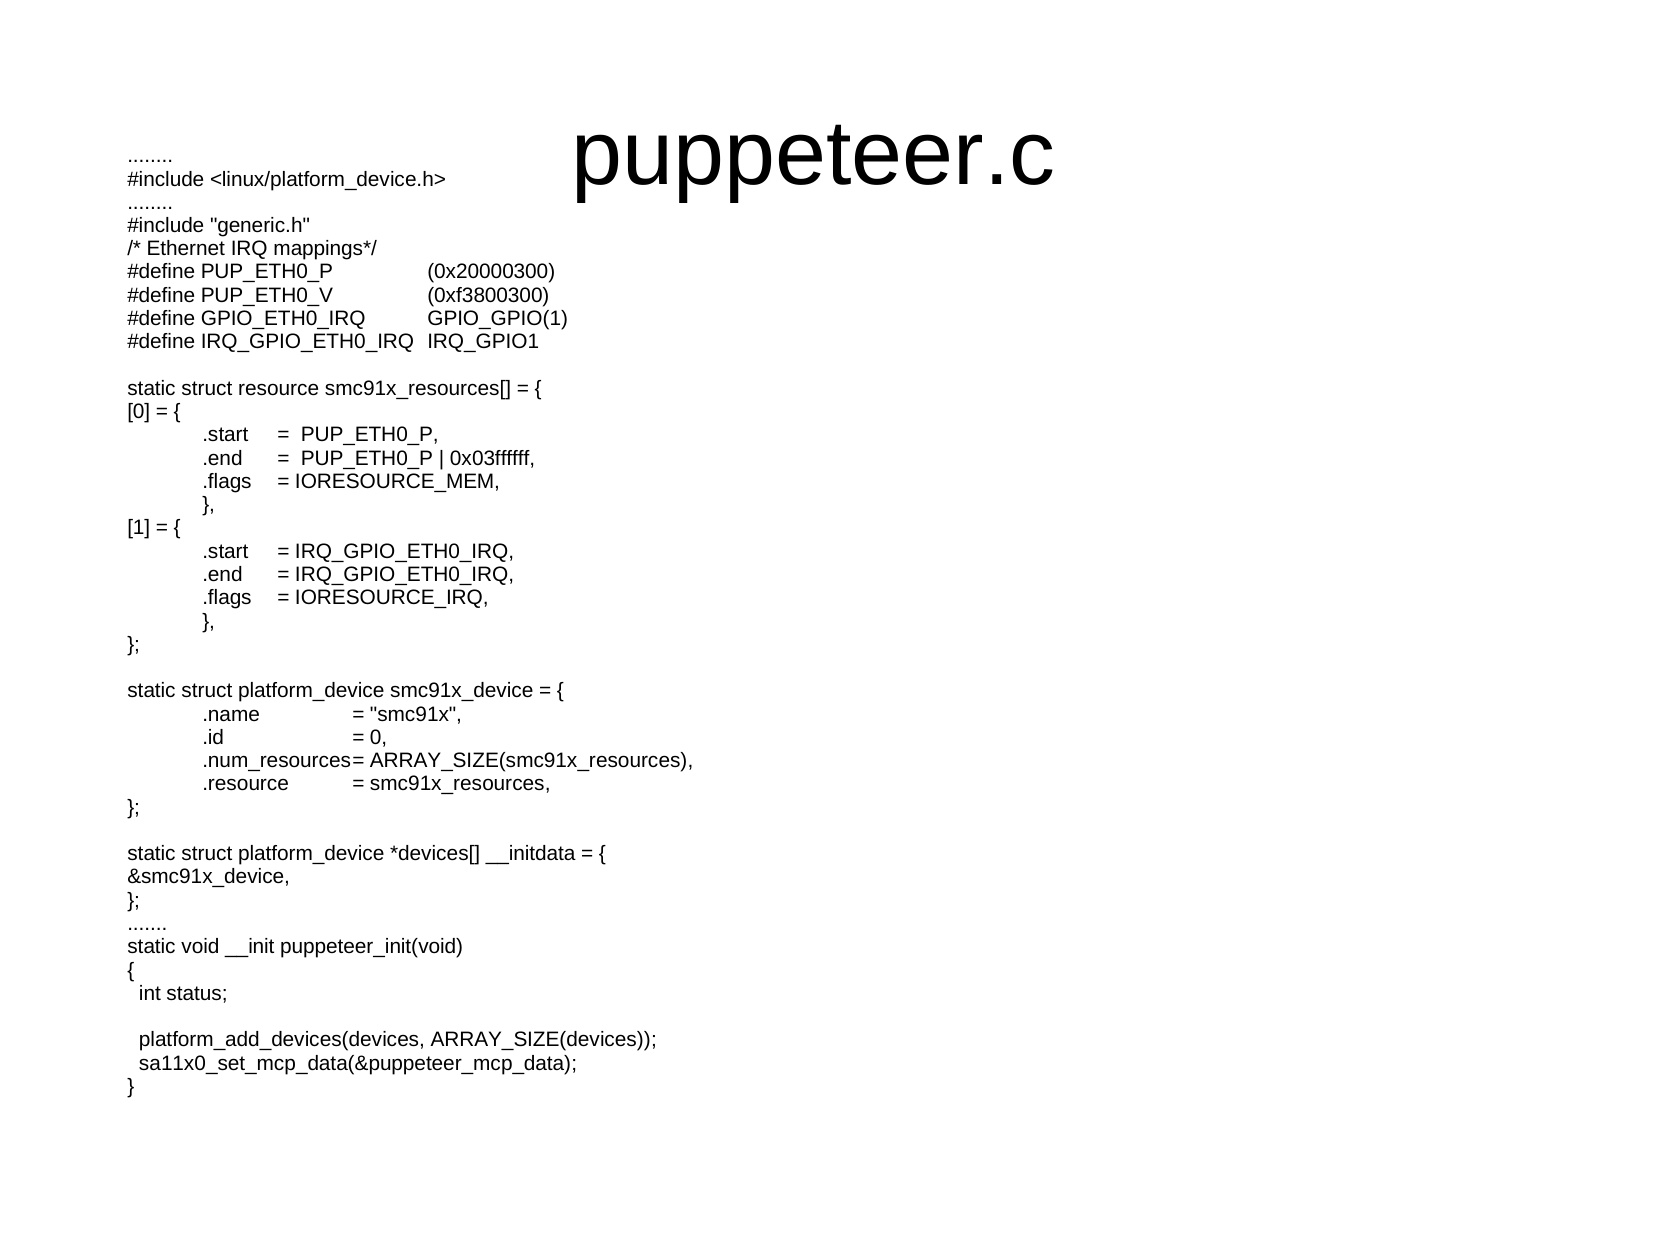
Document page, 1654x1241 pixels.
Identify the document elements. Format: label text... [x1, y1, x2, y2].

text_box ........ #include <linux/platform_device.h> ........ #include "generic.h" /* Ethernet IRQ mappings*/ #define PUP_ETH0_P (0x20000300) #define PUP_ETH0_V (0xf3800300) #define GPIO_ETH0_IRQ GPIO_GPIO(1) #define IRQ_GPIO_ETH0_IRQ IRQ_GPIO1 static struct resource smc91x_resources[] = { [0] = { .start = PUP_ETH0_P, .end = PUP_ETH0_P | 0x03ffffff, .flags = IORESOURCE_MEM, }, [1] = { .start = IRQ_GPIO_ETH0_IRQ, .end = IRQ_GPIO_ETH0_IRQ, .flags = IORESOURCE_IRQ, }, }; static struct platform_device smc91x_device = { .name = "smc91x", .id = 0, .num_resources = ARRAY_SIZE(smc91x_resources), .resource = smc91x_resources, }; static struct platform_device *devices[] __initdata = { &smc91x_device, }; ....... static void __init puppeteer_init(void) { int status; platform_add_devices(devices, ARRAY_SIZE(devices)); sa11x0_set_mcp_data(&puppeteer_mcp_data); } [112, 250, 1463, 1241]
title puppeteer.c [82, 56, 1571, 250]
